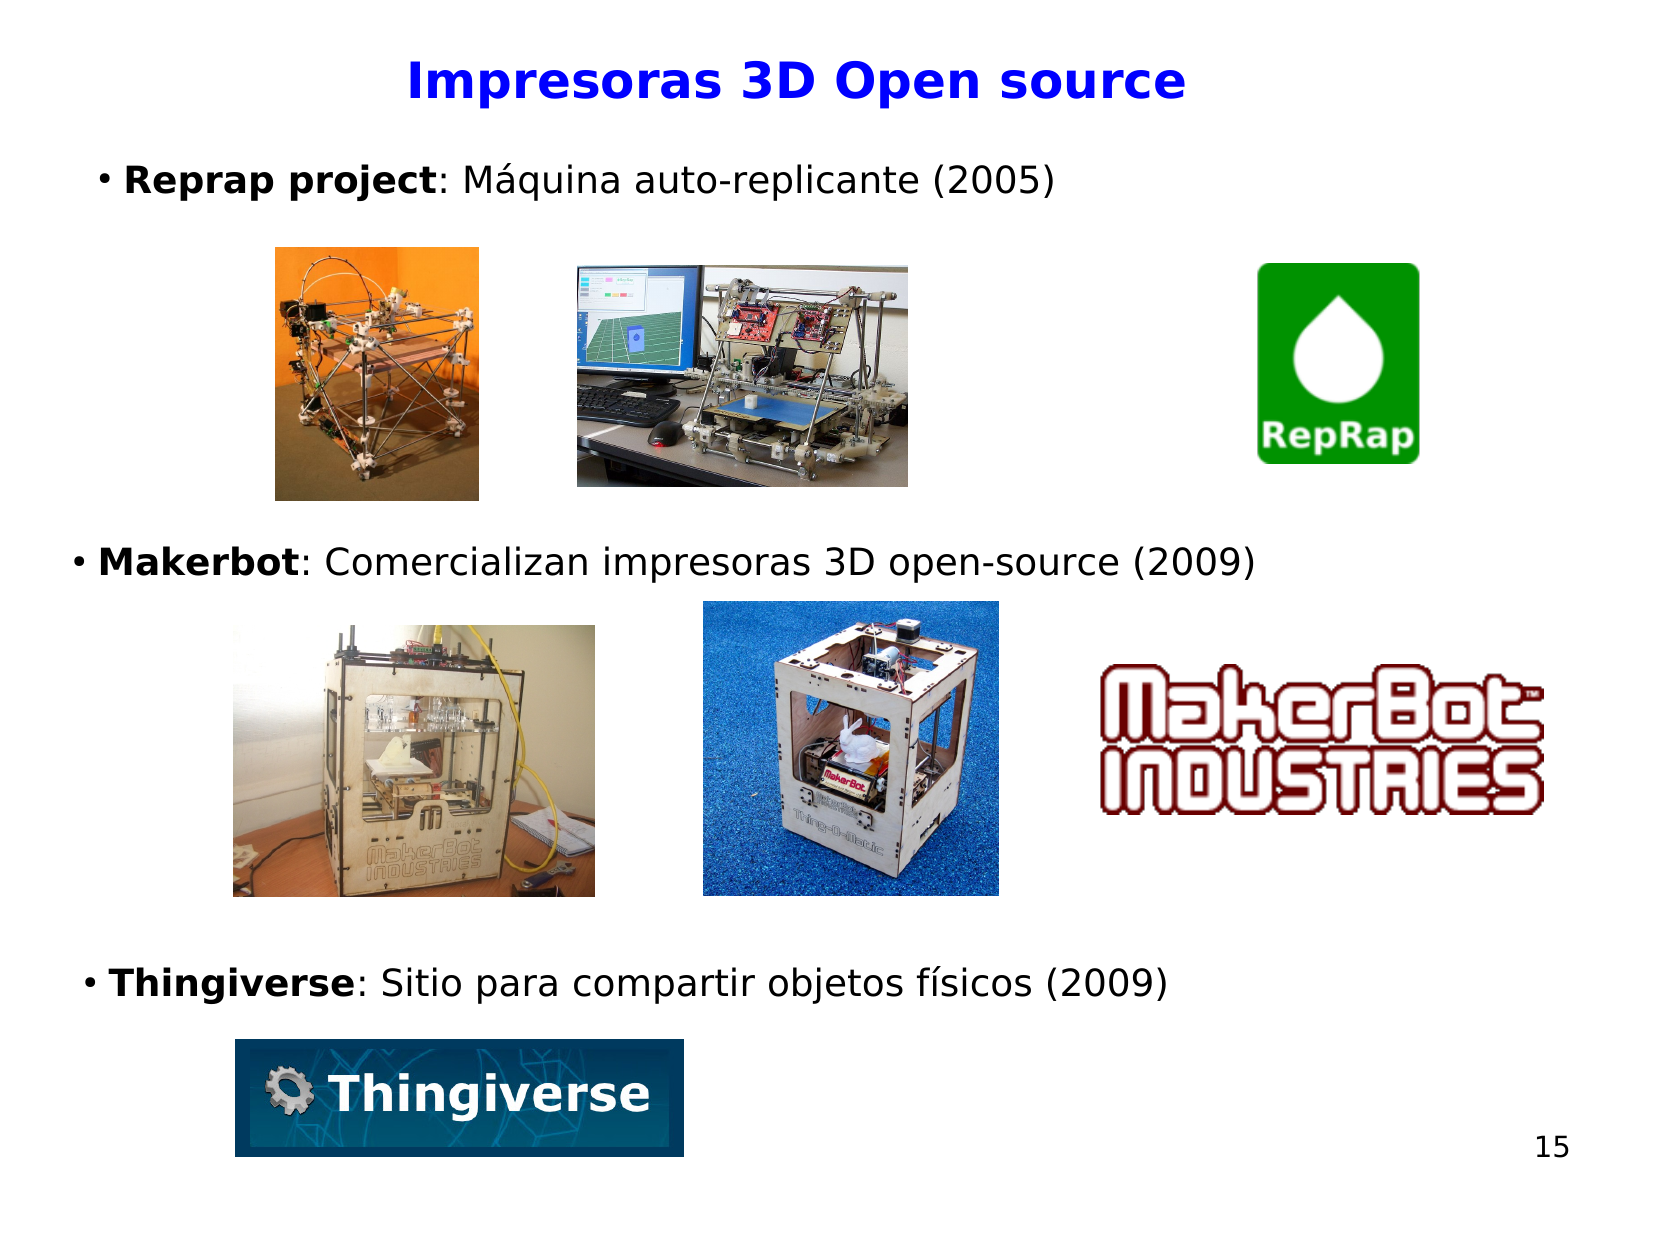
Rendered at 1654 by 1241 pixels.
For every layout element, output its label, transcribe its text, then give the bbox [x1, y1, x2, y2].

text_box Makerbot: Comercializan impresoras 3D open-source (2009) [57, 533, 1402, 597]
picture [577, 265, 908, 488]
picture [1239, 263, 1440, 464]
text_box Impresoras 3D Open source [391, 44, 1203, 118]
picture [235, 1039, 684, 1157]
text_box Reprap project: Máquina auto-replicante (2005) [83, 151, 1255, 229]
picture [275, 247, 479, 501]
picture [703, 601, 999, 897]
picture [233, 625, 595, 897]
picture [1099, 664, 1544, 815]
text_box Thingiverse: Sitio para compartir objetos físicos (2009) [68, 954, 1505, 1013]
